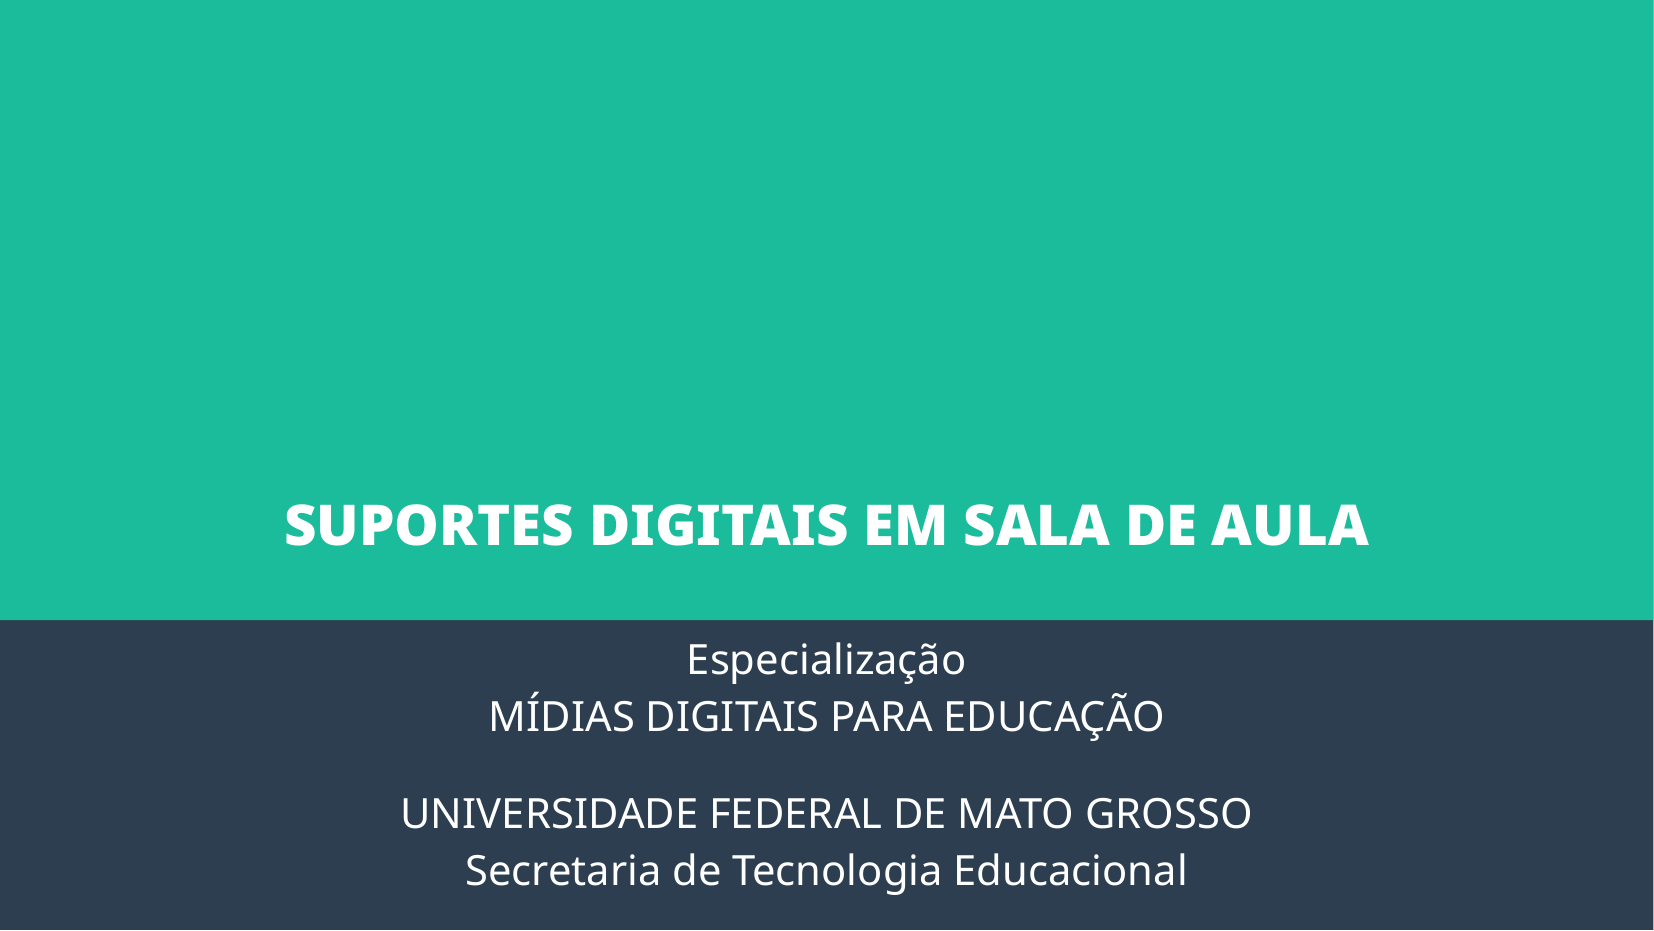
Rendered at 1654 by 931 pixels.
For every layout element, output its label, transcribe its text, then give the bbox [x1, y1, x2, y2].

subtitle Especialização MÍDIAS DIGITAIS PARA EDUCAÇÃO UNIVERSIDADE FEDERAL DE MATO GROSSO Secretaria de Tecnologia Educacional [59, 639, 1595, 889]
title SUPORTES DIGITAIS EM SALA DE AULA [59, 465, 1595, 583]
